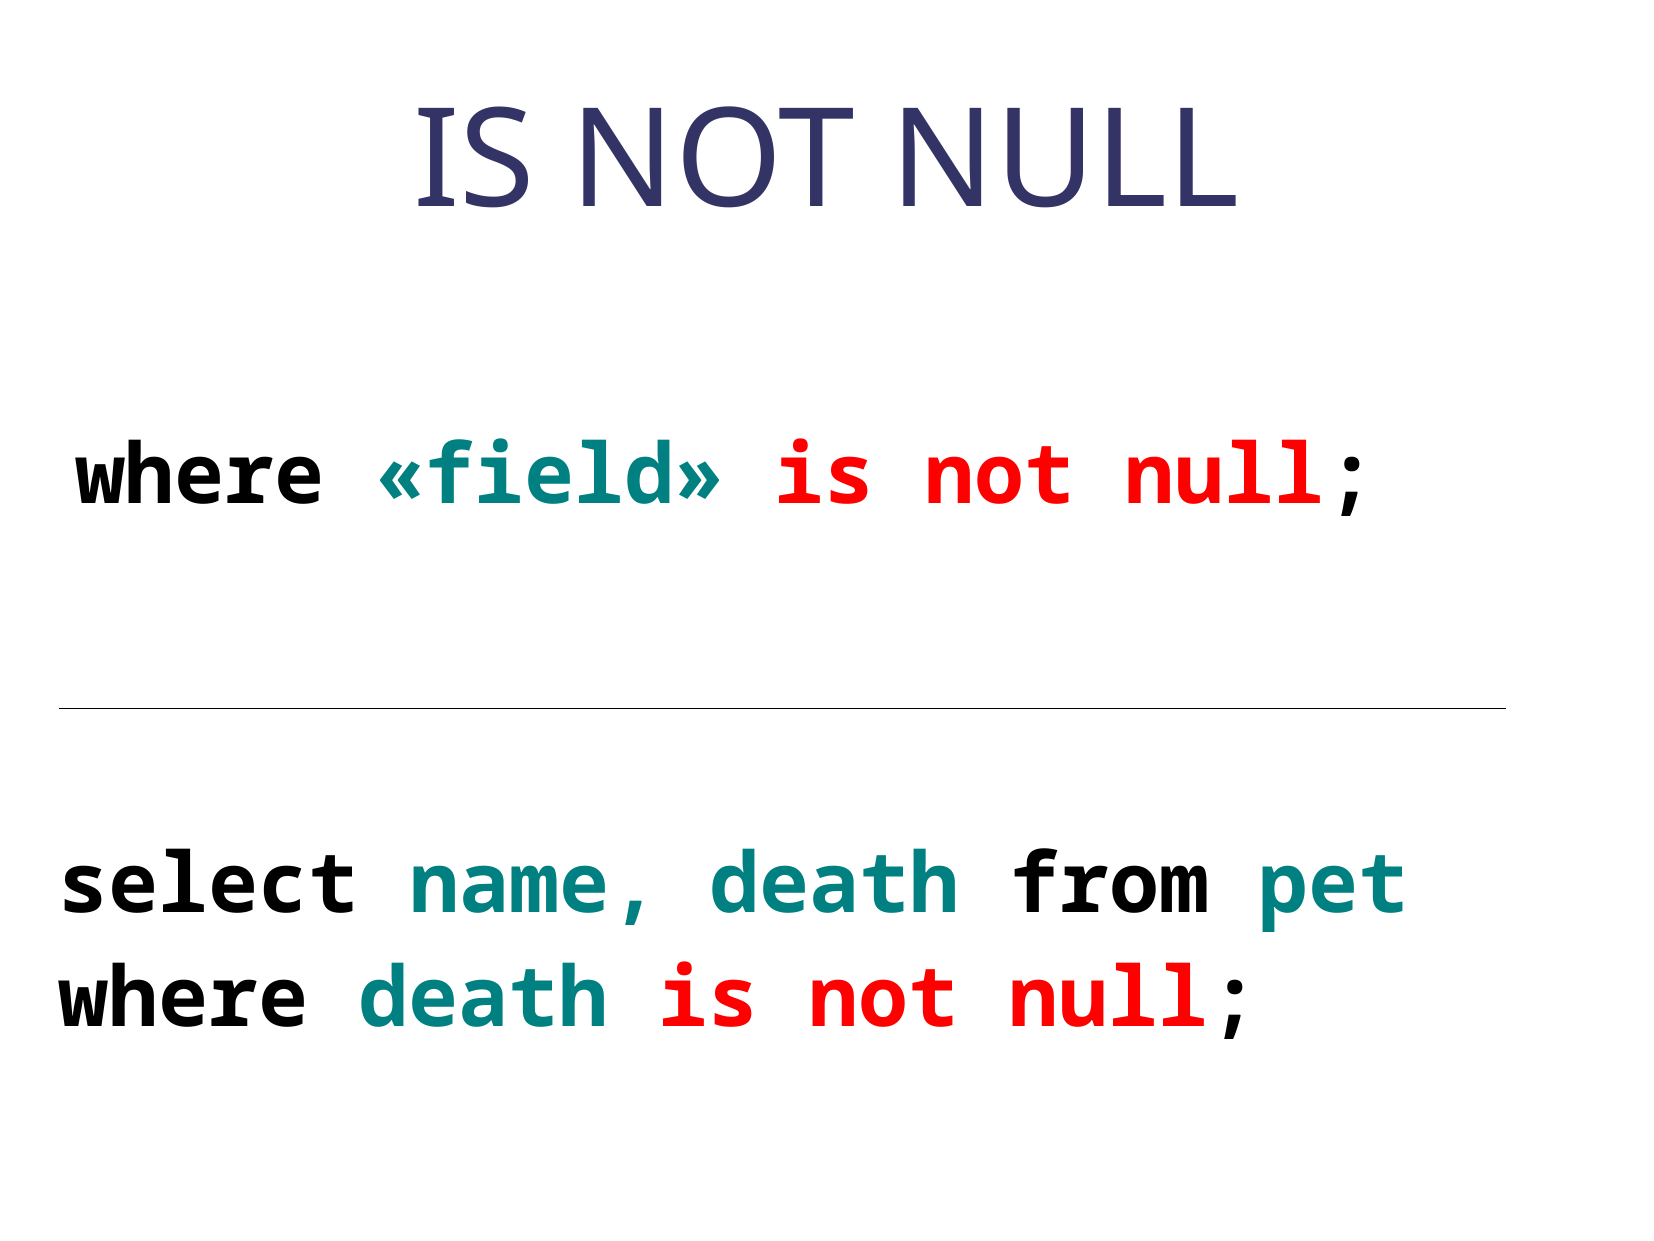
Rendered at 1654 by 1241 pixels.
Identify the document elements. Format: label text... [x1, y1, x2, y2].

title IS NOT NULL [82, 56, 1571, 250]
subtitle where «field» is not null; [75, 391, 1613, 551]
text_box select name, death from pet where death is not null; [59, 841, 1563, 1034]
